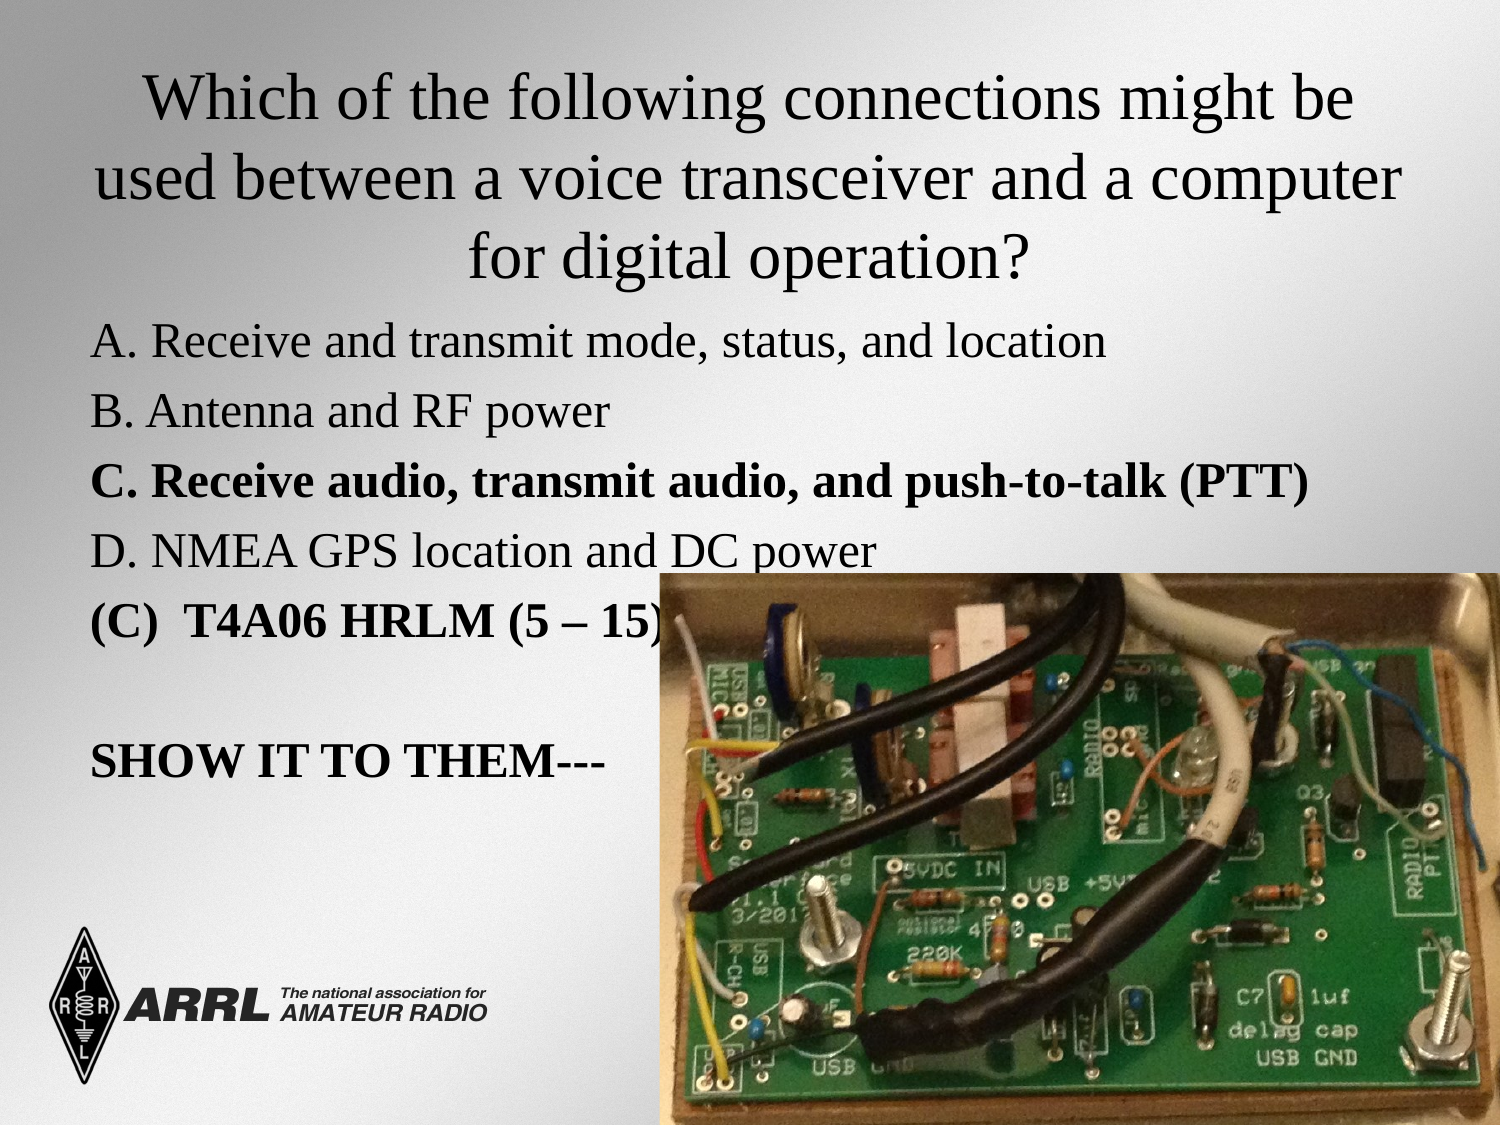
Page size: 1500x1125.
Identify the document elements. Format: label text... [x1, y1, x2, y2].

list A. Receive and transmit mode, status, and location B. Antenna and RF power C. Receive audio, transmit audio, and push-to-talk (PTT) D. NMEA GPS location and DC power (C) T4A06 HRLM (5 – 15) SHOW IT TO THEM--- [75, 299, 1425, 1005]
picture [0, 0, 1500, 1125]
title Which of the following connections might be used between a voice transceiver and a computer for digital operation? [75, 45, 1425, 233]
